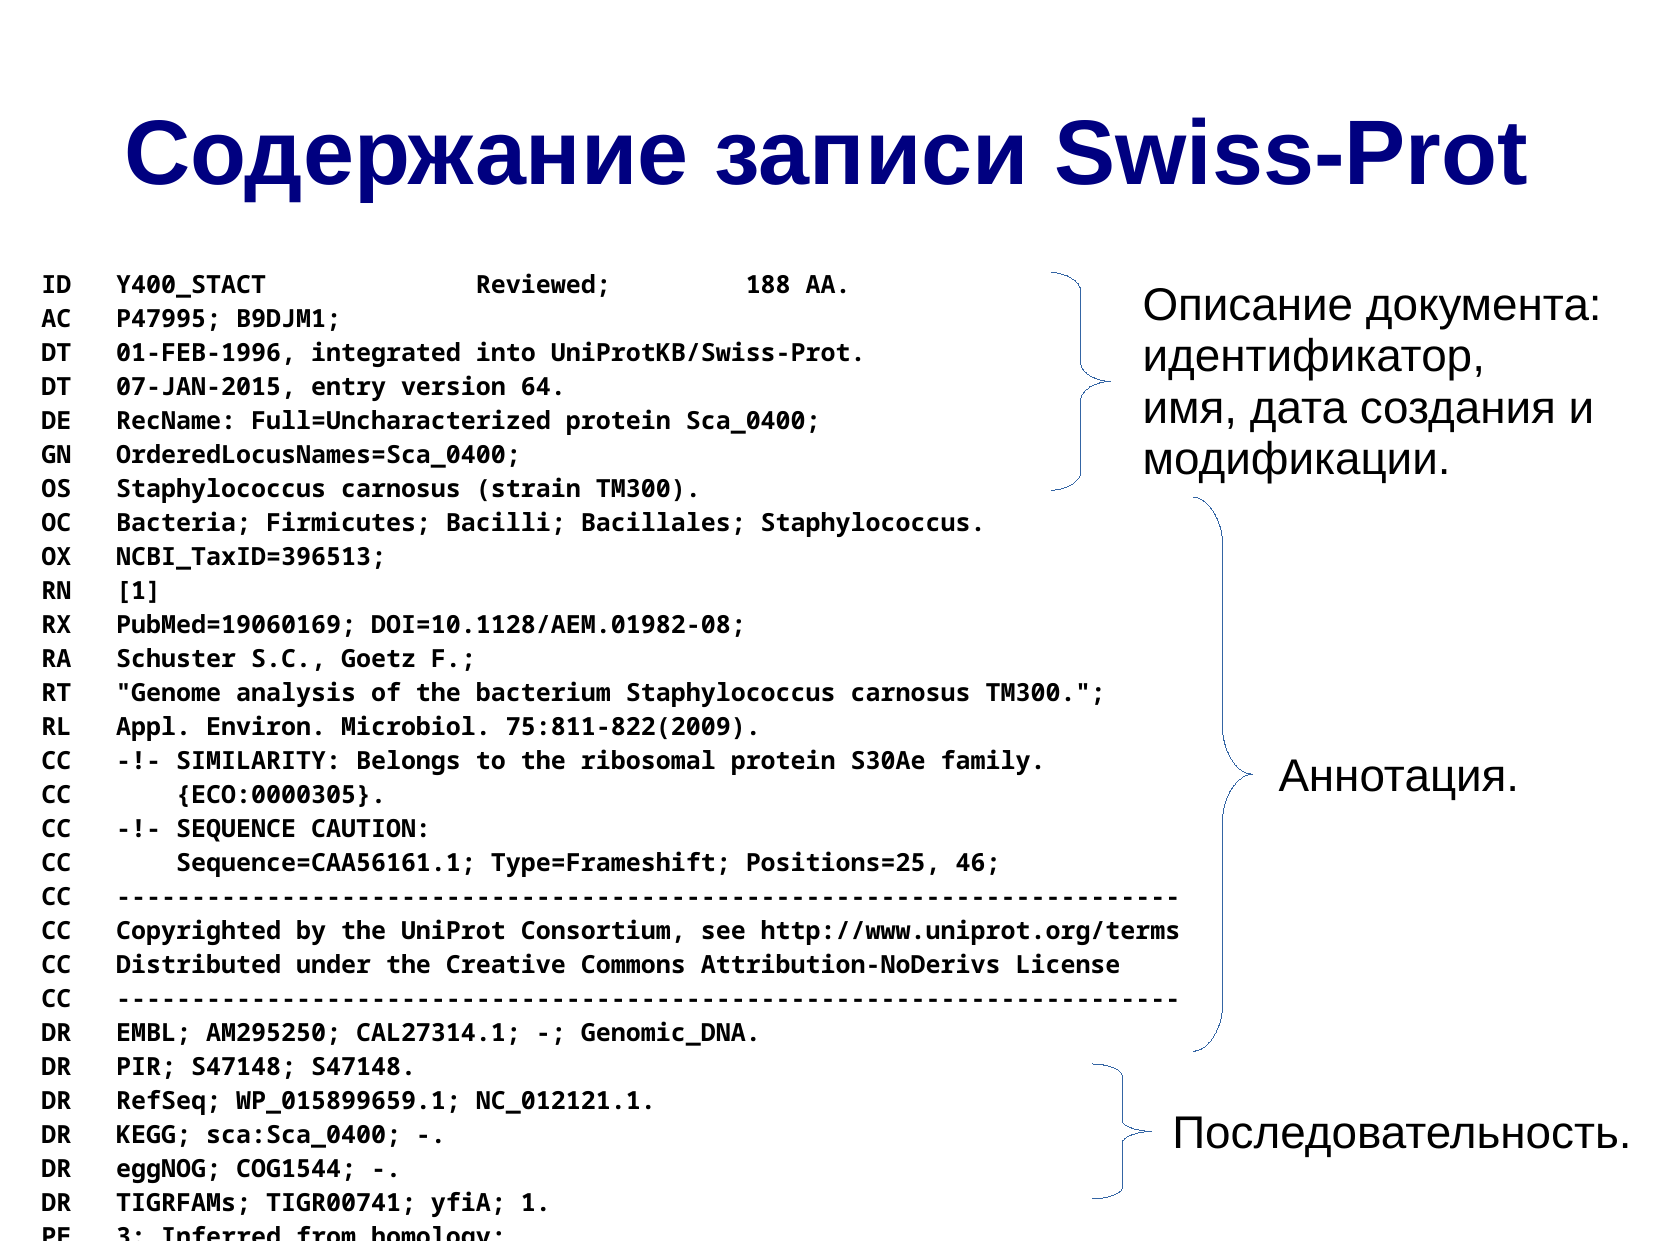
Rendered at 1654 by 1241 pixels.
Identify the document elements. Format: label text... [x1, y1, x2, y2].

text_box Последовательность. [1157, 1099, 1652, 1166]
title Содержание записи Swiss-Prot [82, 49, 1571, 257]
text_box Аннотация. [1263, 742, 1566, 810]
list ID Y400_STACT Reviewed; 188 AA. AC P47995; B9DJM1; DT 01-FEB-1996, integrated into UniProtKB/Swiss-Prot. DT 07-JAN-2015, entry version 64. DE RecName: Full=Uncharacterized protein Sca_0400; GN OrderedLocusNames=Sca_0400; OS Staphylococcus carnosus (strain TM300). OC Bacteria; Firmicutes; Bacilli; Bacillales; Staphylococcus. OX NCBI_TaxID=396513; RN [1] RX PubMed=19060169; DOI=10.1128/AEM.01982-08; RA Schuster S.C., Goetz F.; RT "Genome analysis of the bacterium Staphylococcus carnosus TM300."; RL Appl. Environ. Microbiol. 75:811-822(2009). CC -!- SIMILARITY: Belongs to the ribosomal protein S30Ae family. CC {ECO:0000305}. CC -!- SEQUENCE CAUTION: CC Sequence=CAA56161.1; Type=Frameshift; Positions=25, 46; CC ----------------------------------------------------------------------- CC Copyrighted by the UniProt Consortium, see http://www.uniprot.org/terms CC Distributed under the Creative Commons Attribution-NoDerivs License CC ----------------------------------------------------------------------- DR EMBL; AM295250; CAL27314.1; -; Genomic_DNA. DR PIR; S47148; S47148. DR RefSeq; WP_015899659.1; NC_012121.1. DR KEGG; sca:Sca_0400; -. DR eggNOG; COG1544; -. DR TIGRFAMs; TIGR00741; yfiA; 1. PE 3: Inferred from homology; KW Complete proteome; Reference proteome. FT CHAIN 1 188 Uncharacterized protein Sca_0400. FT /FTId=PRO_0000208591. SQ SEQUENCE 188 AA; 21886 MW; 25E12963AB332A5F CRC64; MIRFEIHGDN LTITDAIRNY IEDKVGKLER YFTNVPNVNA HVKVKTYANS STKIEVTIPL NDVTLRAEER NDDLYAGIDL ITNKLERQVR KYKTRVNRKK RKESEHEPFP ATPETPPETA GLIETVEN // [41, 266, 1530, 1217]
text_box Описание документа: идентификатор, имя, дата создания и модификации. [1127, 271, 1636, 492]
